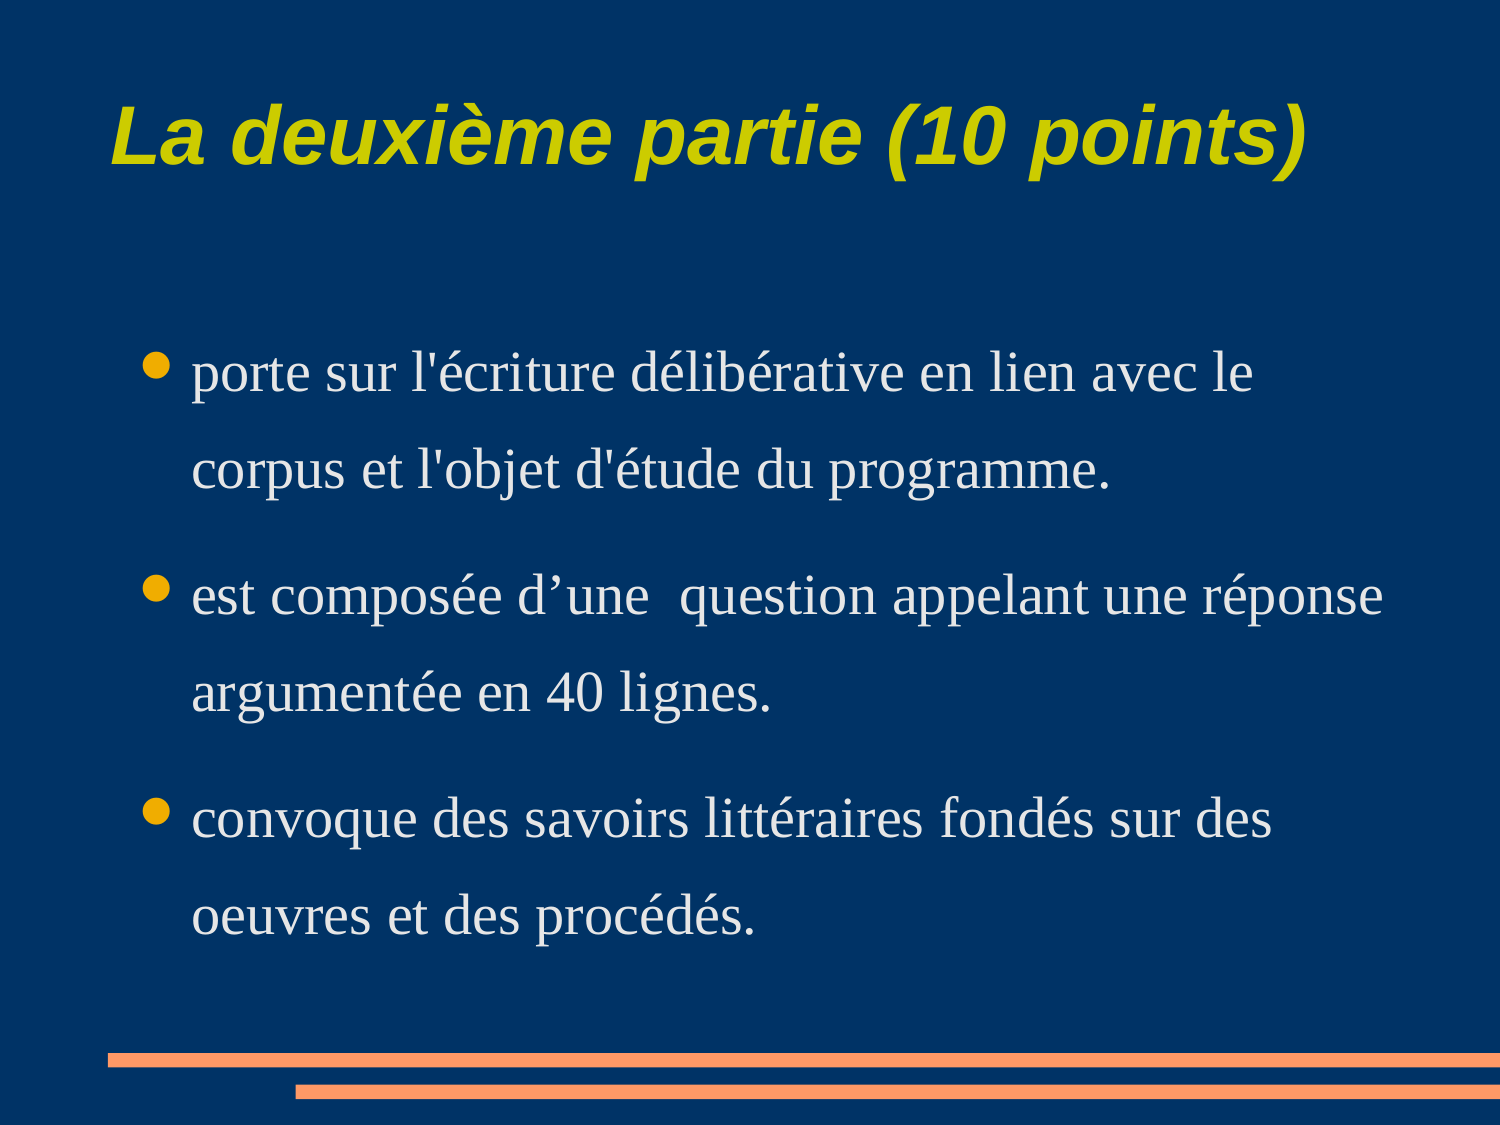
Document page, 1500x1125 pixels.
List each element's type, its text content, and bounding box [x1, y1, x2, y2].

title La deuxième partie (10 points) [110, 49, 1392, 223]
list porte sur l'écriture délibérative en lien avec le corpus et l'objet d'étude du programme. est composée d’une question appelant une réponse argumentée en 40 lignes. convoque des savoirs littéraires fondés sur des oeuvres et des procédés. [110, 292, 1416, 1058]
